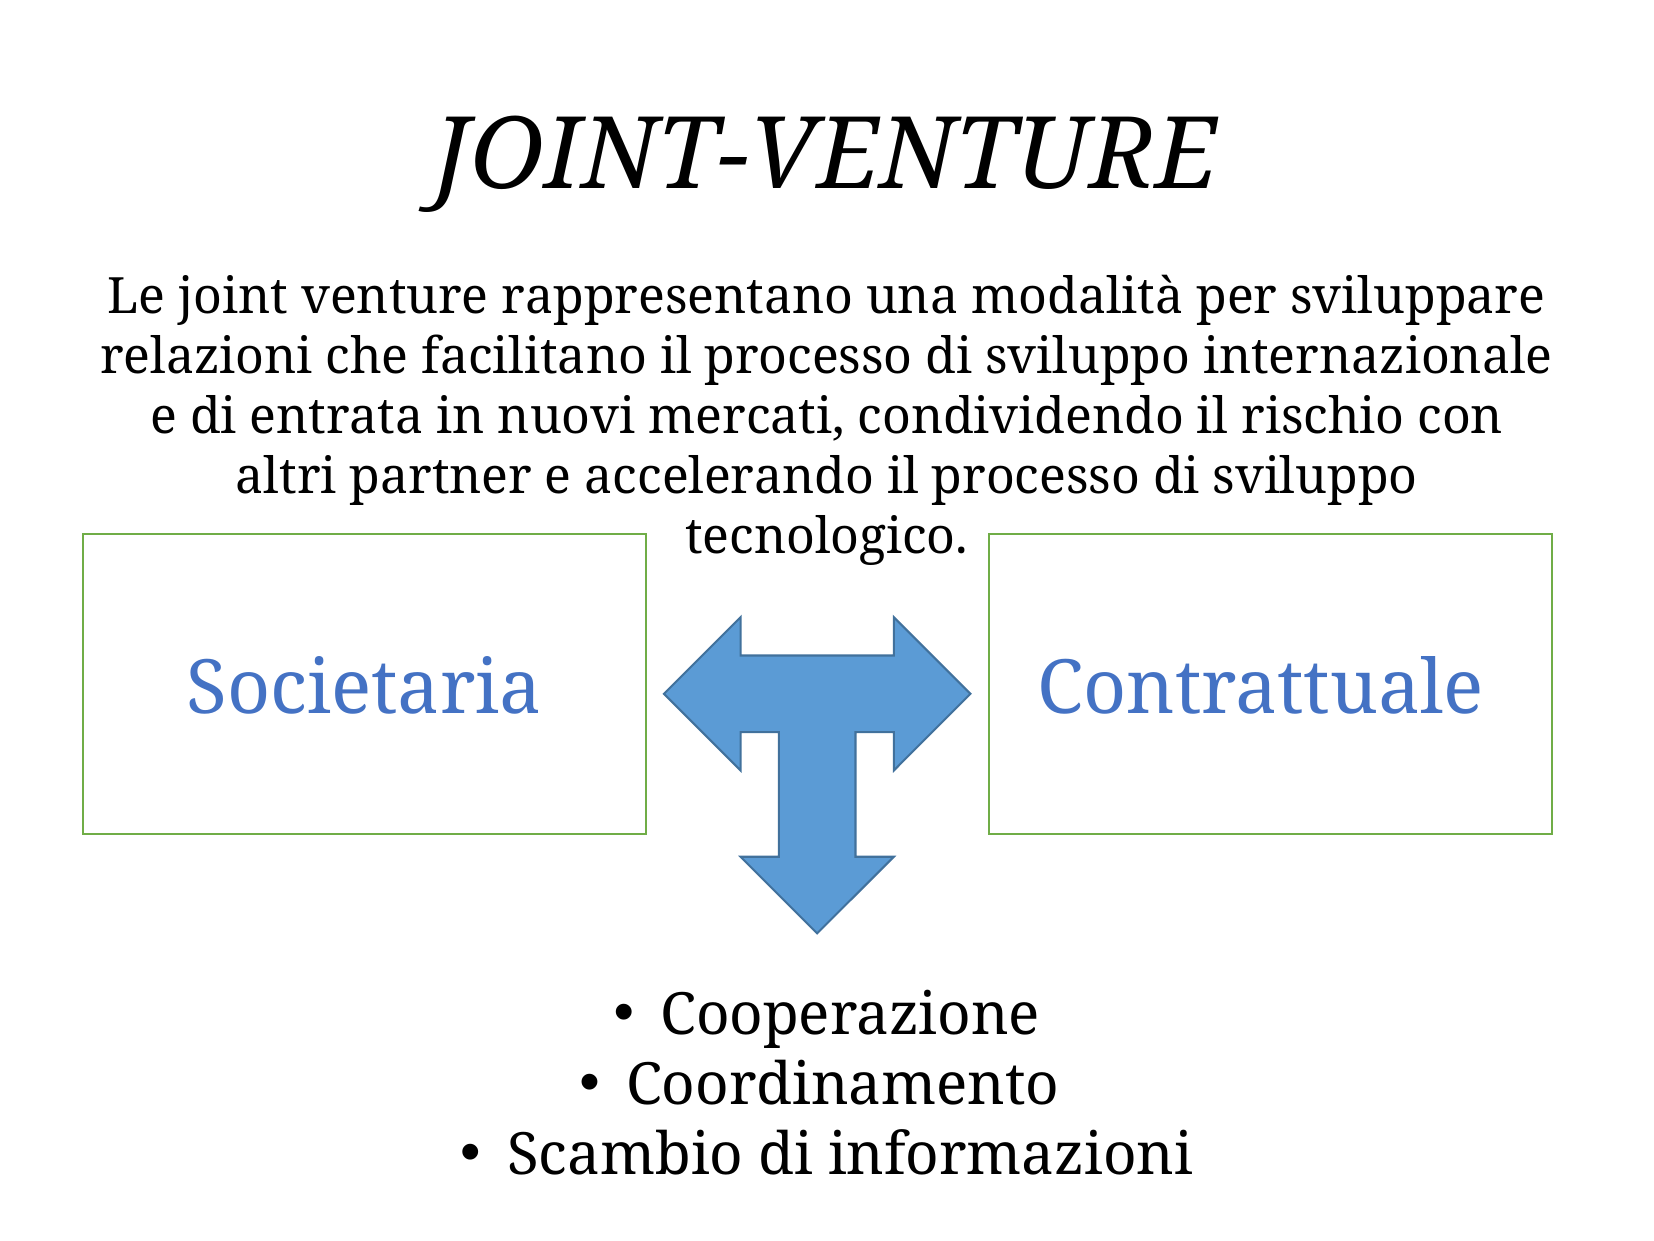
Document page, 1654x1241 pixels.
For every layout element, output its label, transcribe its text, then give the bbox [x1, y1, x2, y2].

title JOINT-VENTURE [82, 44, 1571, 252]
subtitle Societaria [82, 534, 646, 834]
text_box Cooperazione Coordinamento Scambio di informazioni [82, 968, 1571, 1197]
text_box [663, 617, 971, 934]
text_box Le joint venture rappresentano una modalità per sviluppare relazioni che facilitano il processo di sviluppo internazionale e di entrata in nuovi mercati, condividendo il rischio con altri partner e accelerando il processo di sviluppo tecnologico. [82, 256, 1571, 514]
text_box Contrattuale [989, 534, 1553, 834]
